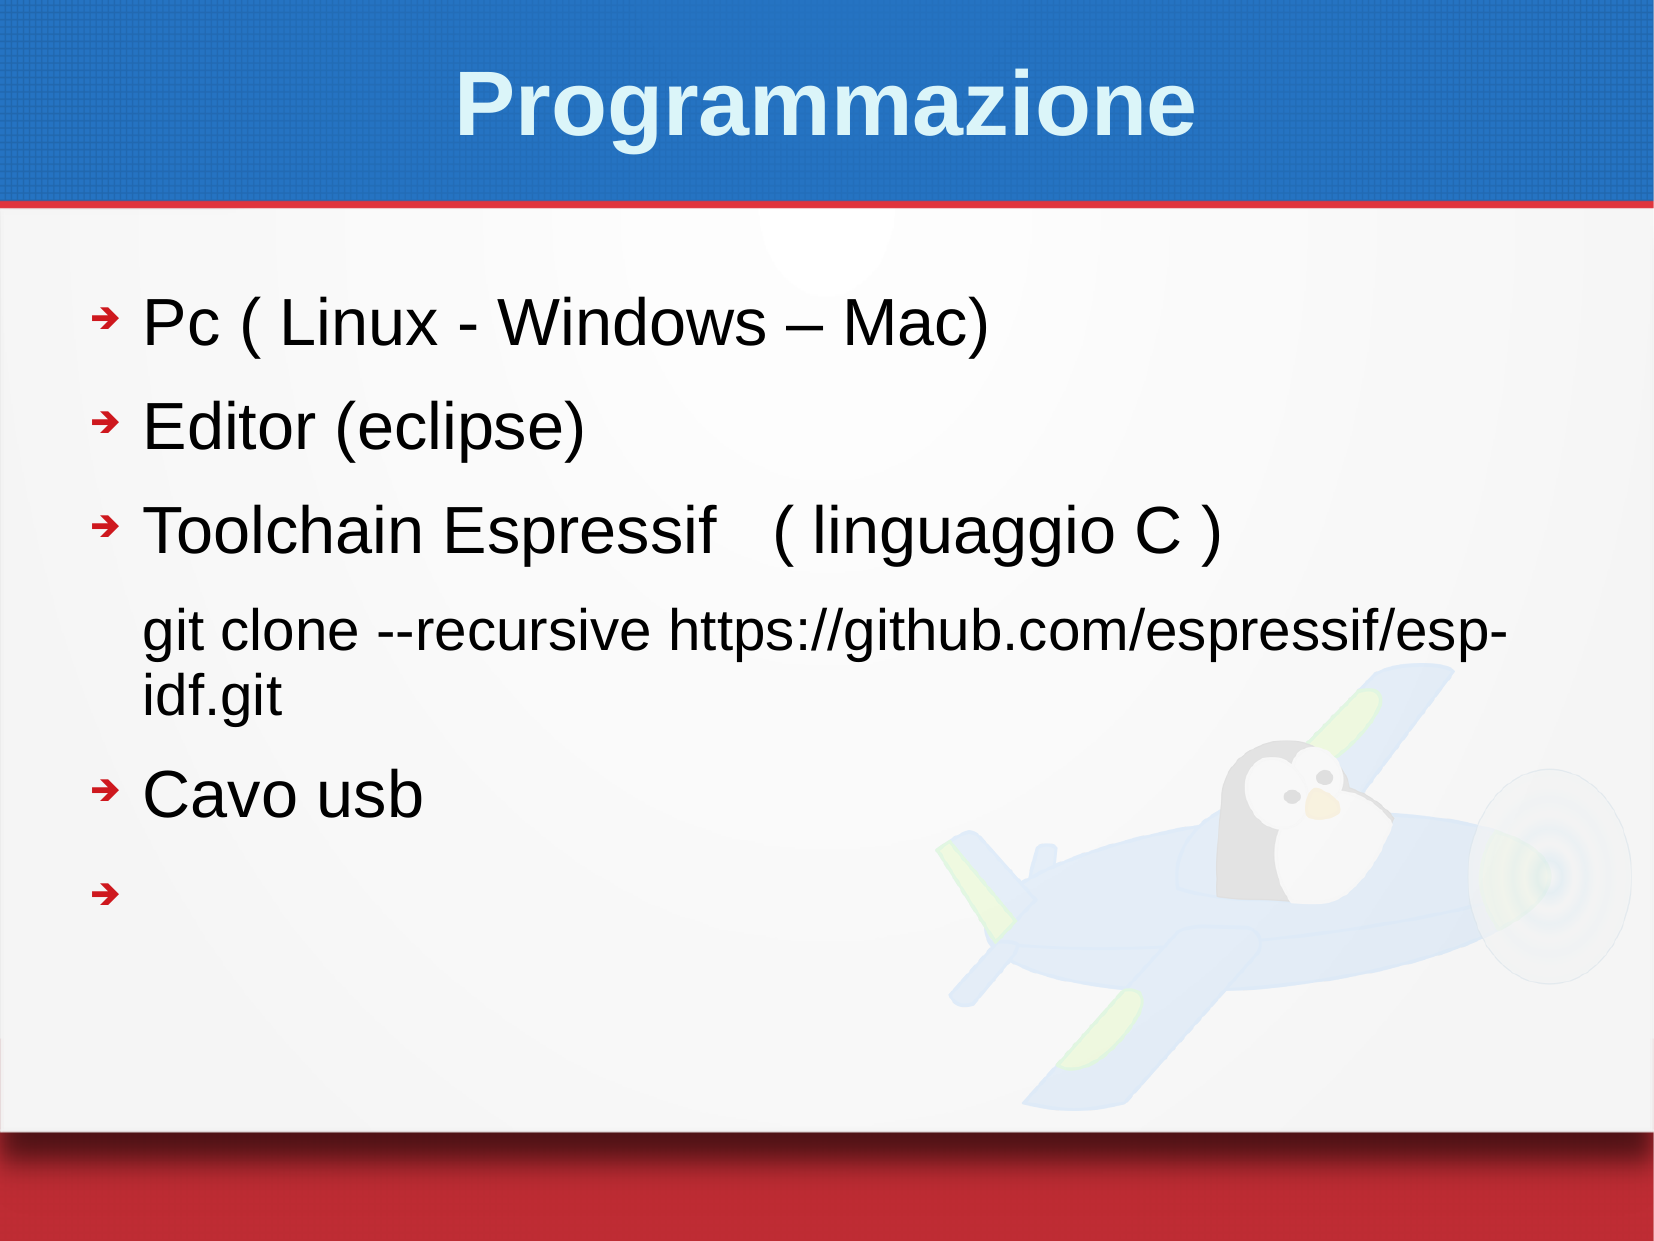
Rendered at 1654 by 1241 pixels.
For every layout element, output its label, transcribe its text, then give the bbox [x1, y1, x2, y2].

list Pc ( Linux - Windows – Mac) Editor (eclipse) Toolchain Espressif ( linguaggio C ) git clone --recursive https://github.com/espressif/esp-idf.git Cavo usb [71, 285, 1561, 1111]
title Programmazione [82, 20, 1571, 186]
picture [0, 0, 1654, 1241]
